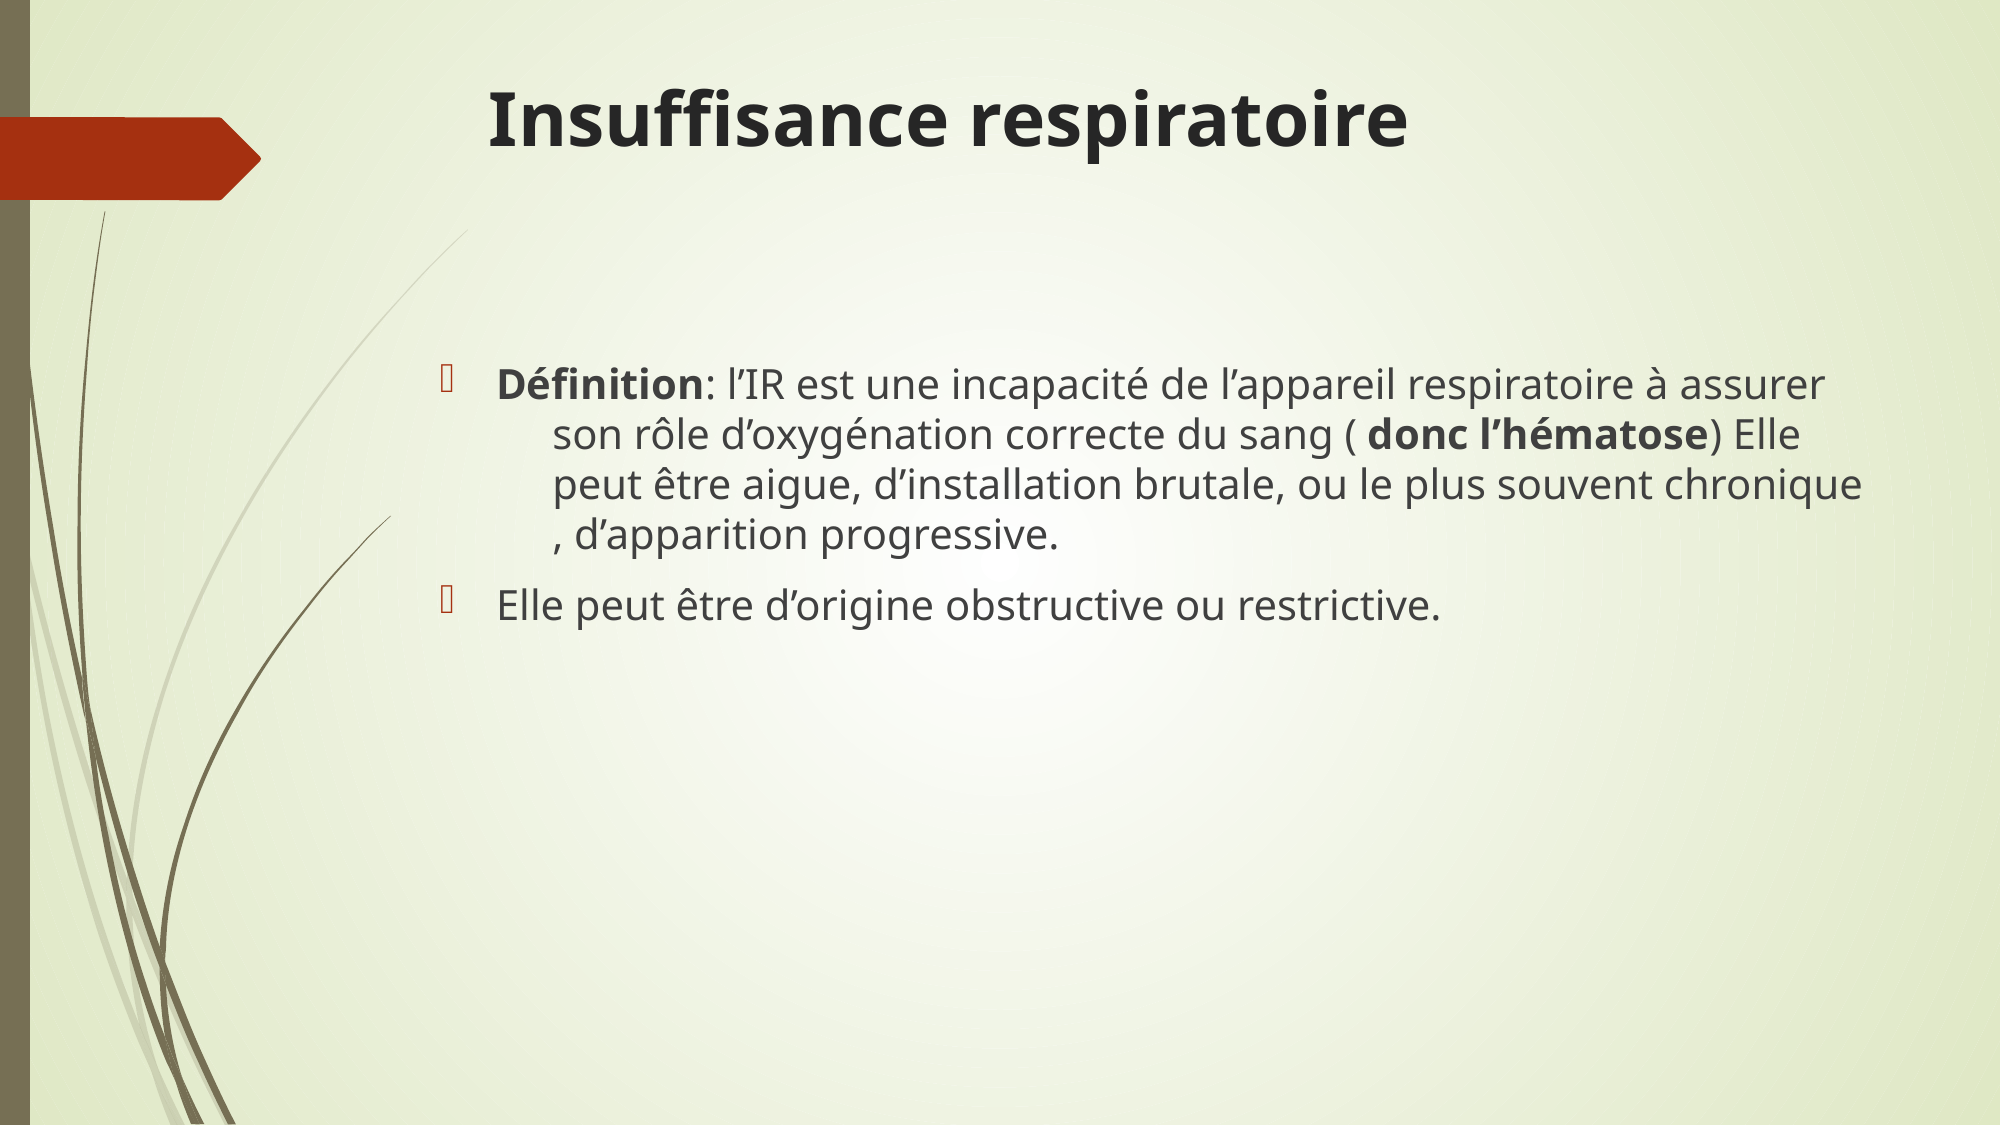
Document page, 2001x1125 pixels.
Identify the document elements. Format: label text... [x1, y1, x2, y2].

title Insuffisance respiratoire [473, 64, 1936, 275]
list Définition: l’IR est une incapacité de l’appareil respiratoire à assurer son rôle d’oxygénation correcte du sang ( donc l’hématose) Elle peut être aigue, d’installation brutale, ou le plus souvent chronique , d’apparition progressive. Elle peut être d’origine obstructive ou restrictive. [424, 350, 1888, 970]
